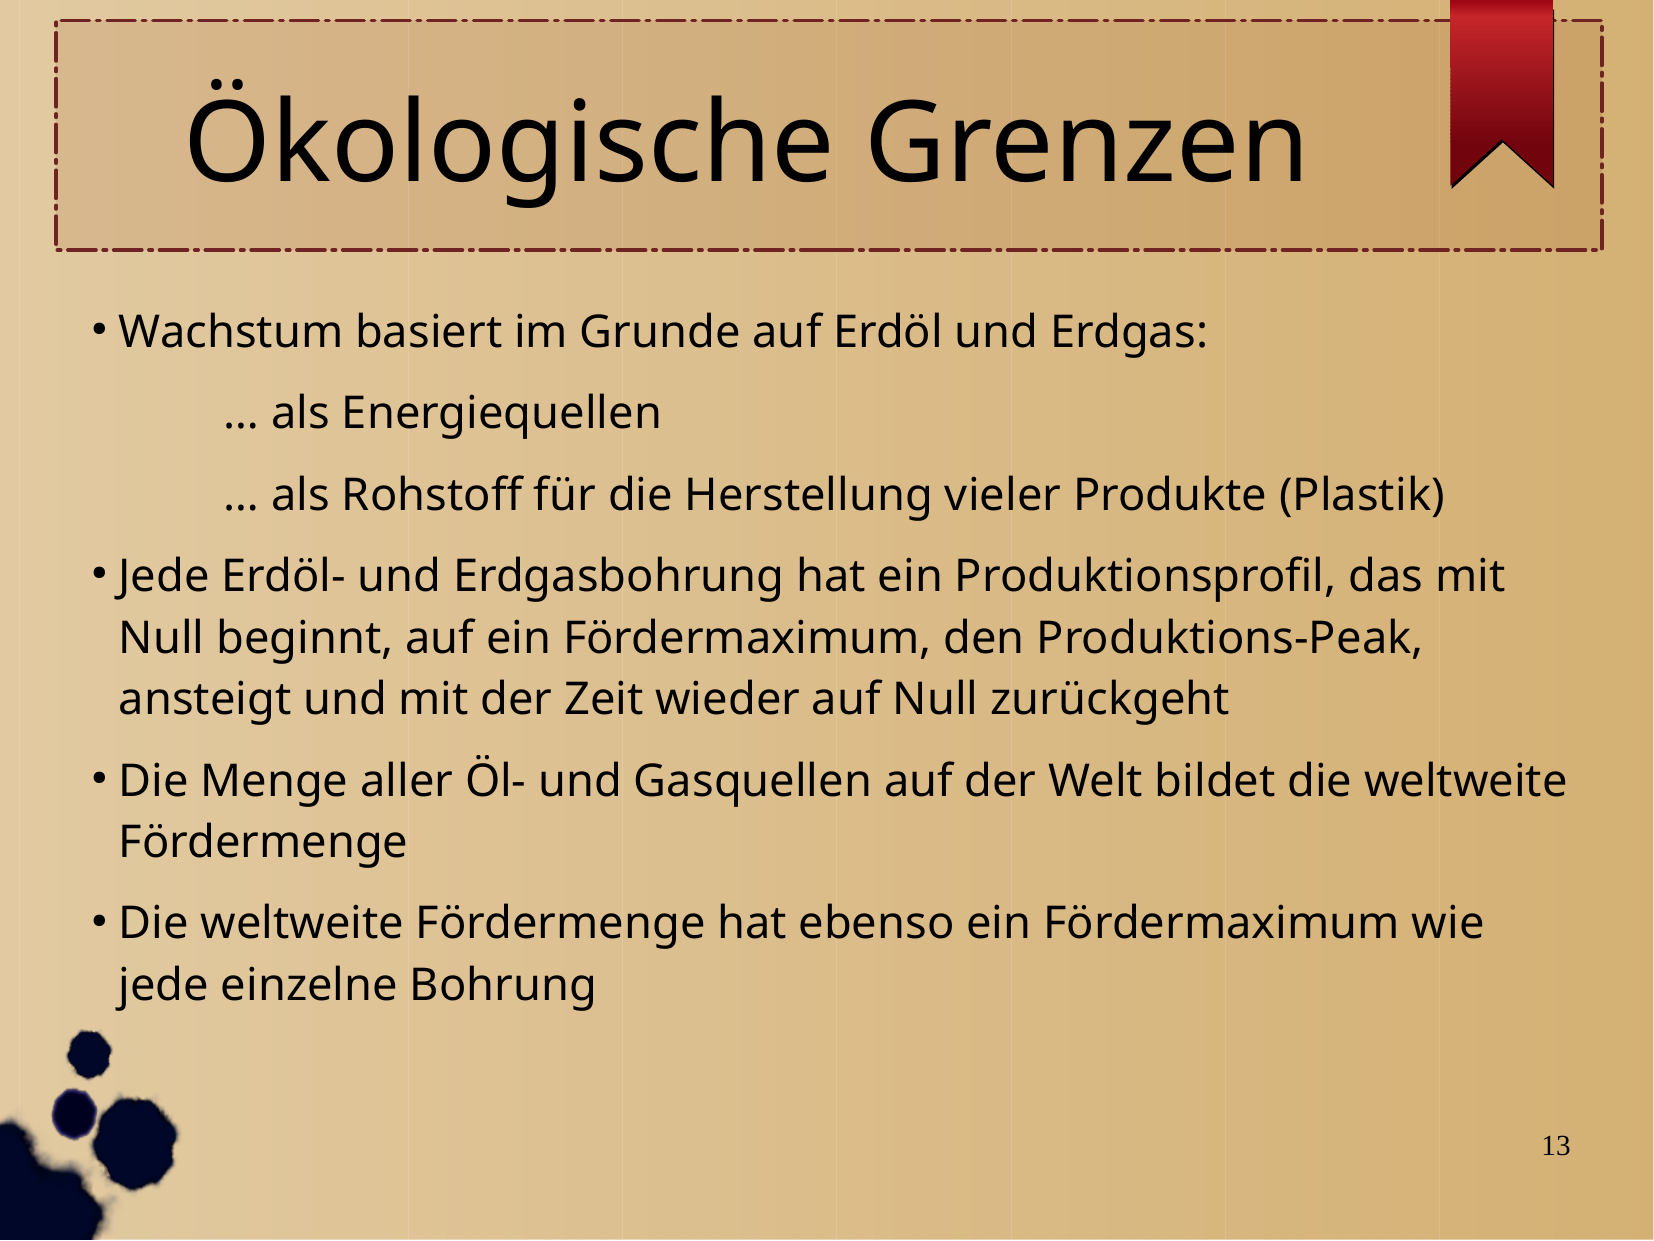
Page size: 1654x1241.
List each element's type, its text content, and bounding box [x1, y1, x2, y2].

title Ökologische Grenzen [82, 47, 1412, 229]
list Wachstum basiert im Grunde auf Erdöl und Erdgas: … als Energiequellen … als Rohstoff für die Herstellung vieler Produkte (Plastik) Jede Erdöl- und Erdgasbohrung hat ein Produktionsprofil, das mit Null beginnt, auf ein Fördermaximum, den Produktions-Peak, ansteigt und mit der Zeit wieder auf Null zurückgeht Die Menge aller Öl- und Gasquellen auf der Welt bildet die weltweite Fördermenge Die weltweite Fördermenge hat ebenso ein Fördermaximum wie jede einzelne Bohrung [82, 299, 1571, 1019]
